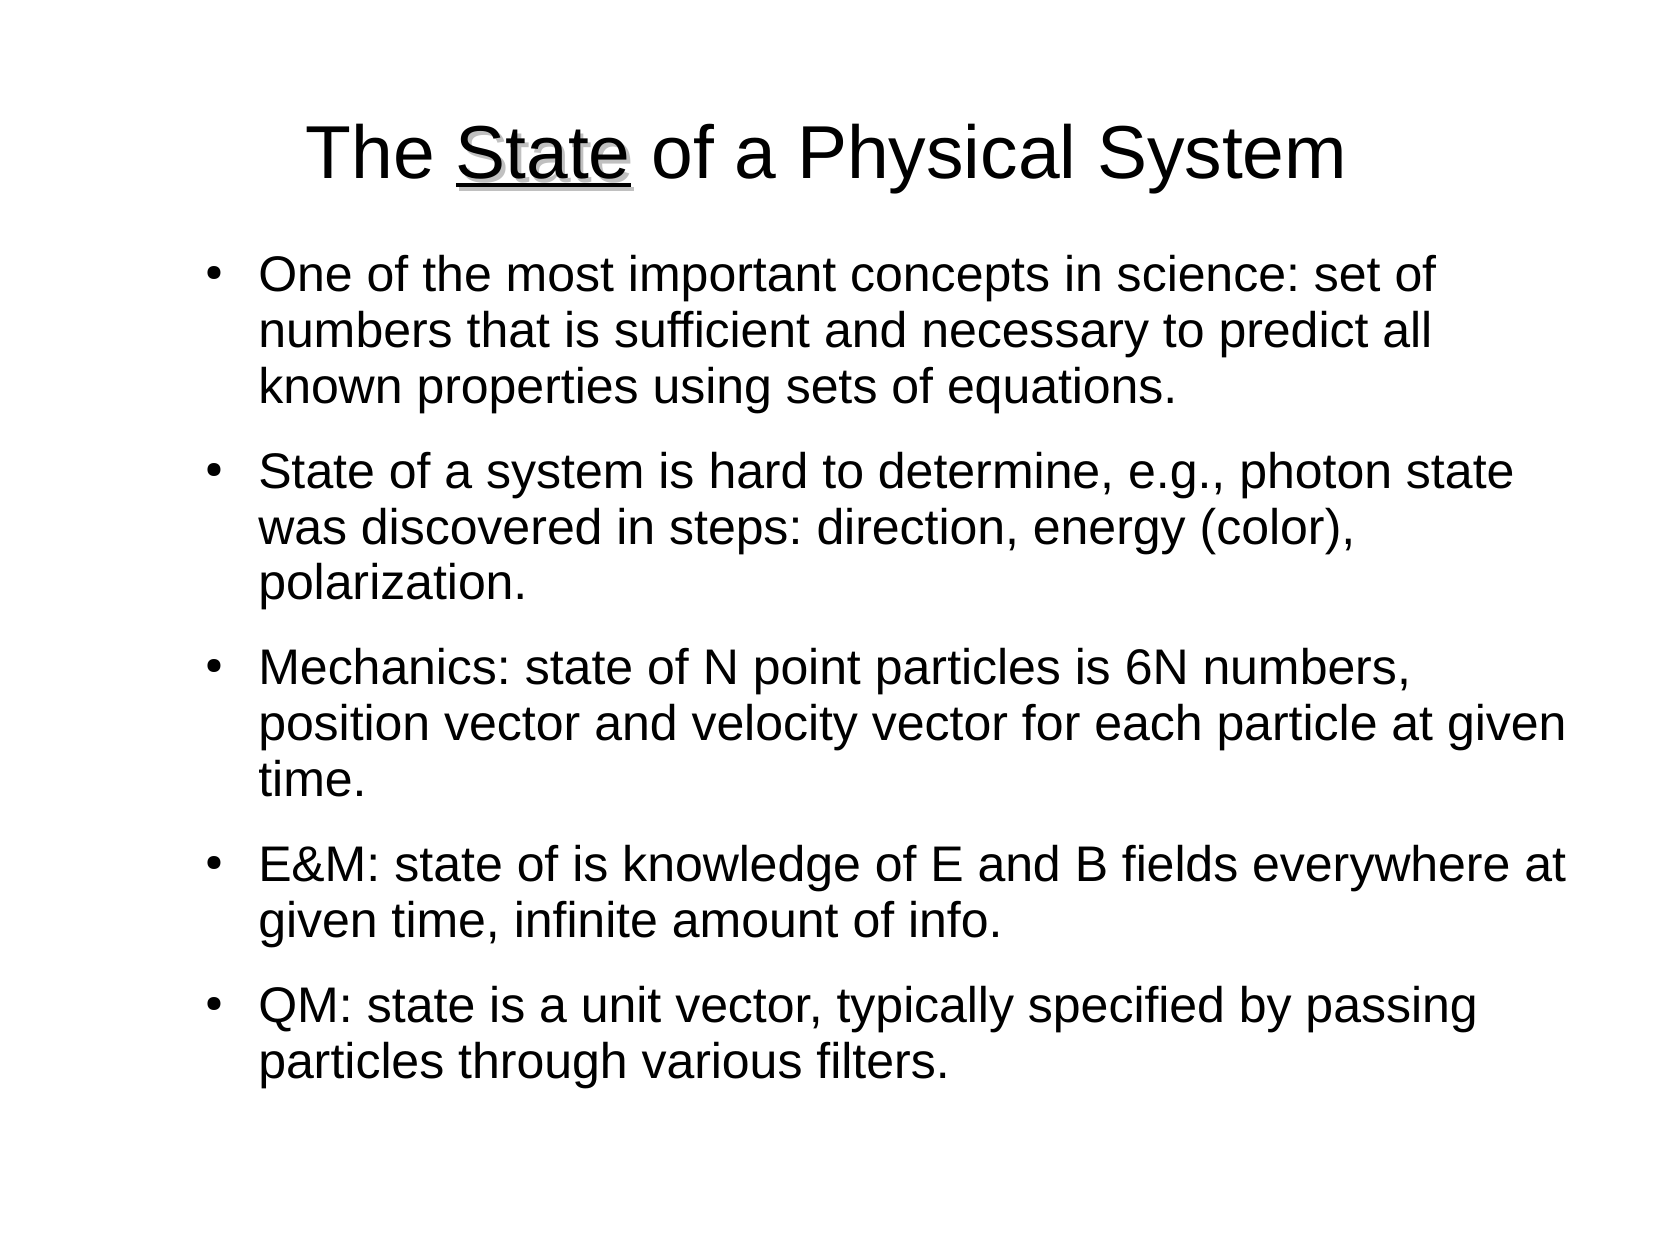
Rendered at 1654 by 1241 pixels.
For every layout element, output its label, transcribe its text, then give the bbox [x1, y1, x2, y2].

list One of the most important concepts in science: set of numbers that is sufficient and necessary to predict all known properties using sets of equations. State of a system is hard to determine, e.g., photon state was discovered in steps: direction, energy (color), polarization. Mechanics: state of N point particles is 6N numbers, position vector and velocity vector for each particle at given time. E&M: state of is knowledge of E and B fields everywhere at given time, infinite amount of info. QM: state is a unit vector, typically specified by passing particles through various filters. [187, 246, 1576, 1090]
title The State of a Physical System [82, 56, 1571, 250]
